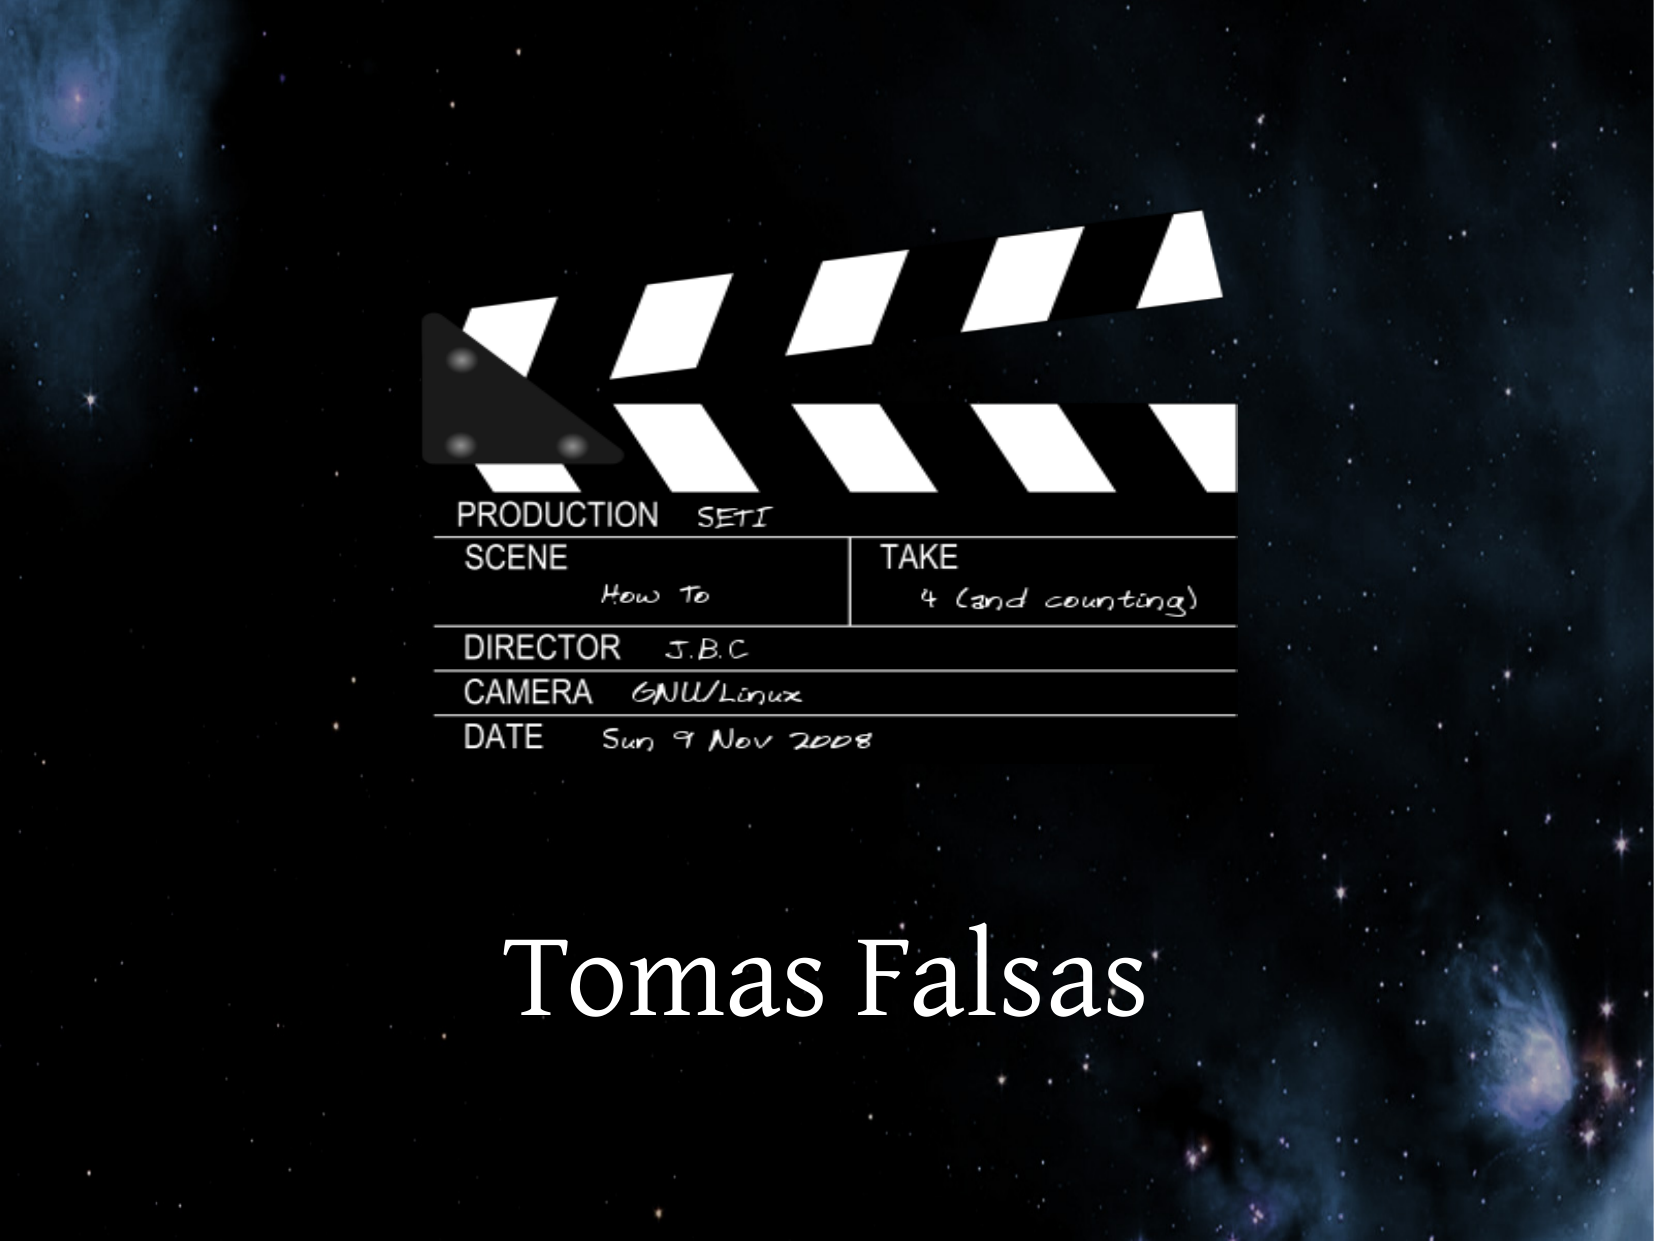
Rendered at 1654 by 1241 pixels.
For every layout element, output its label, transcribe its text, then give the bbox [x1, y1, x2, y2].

title Tomas Falsas [118, 876, 1536, 1084]
picture [0, 0, 1654, 1241]
